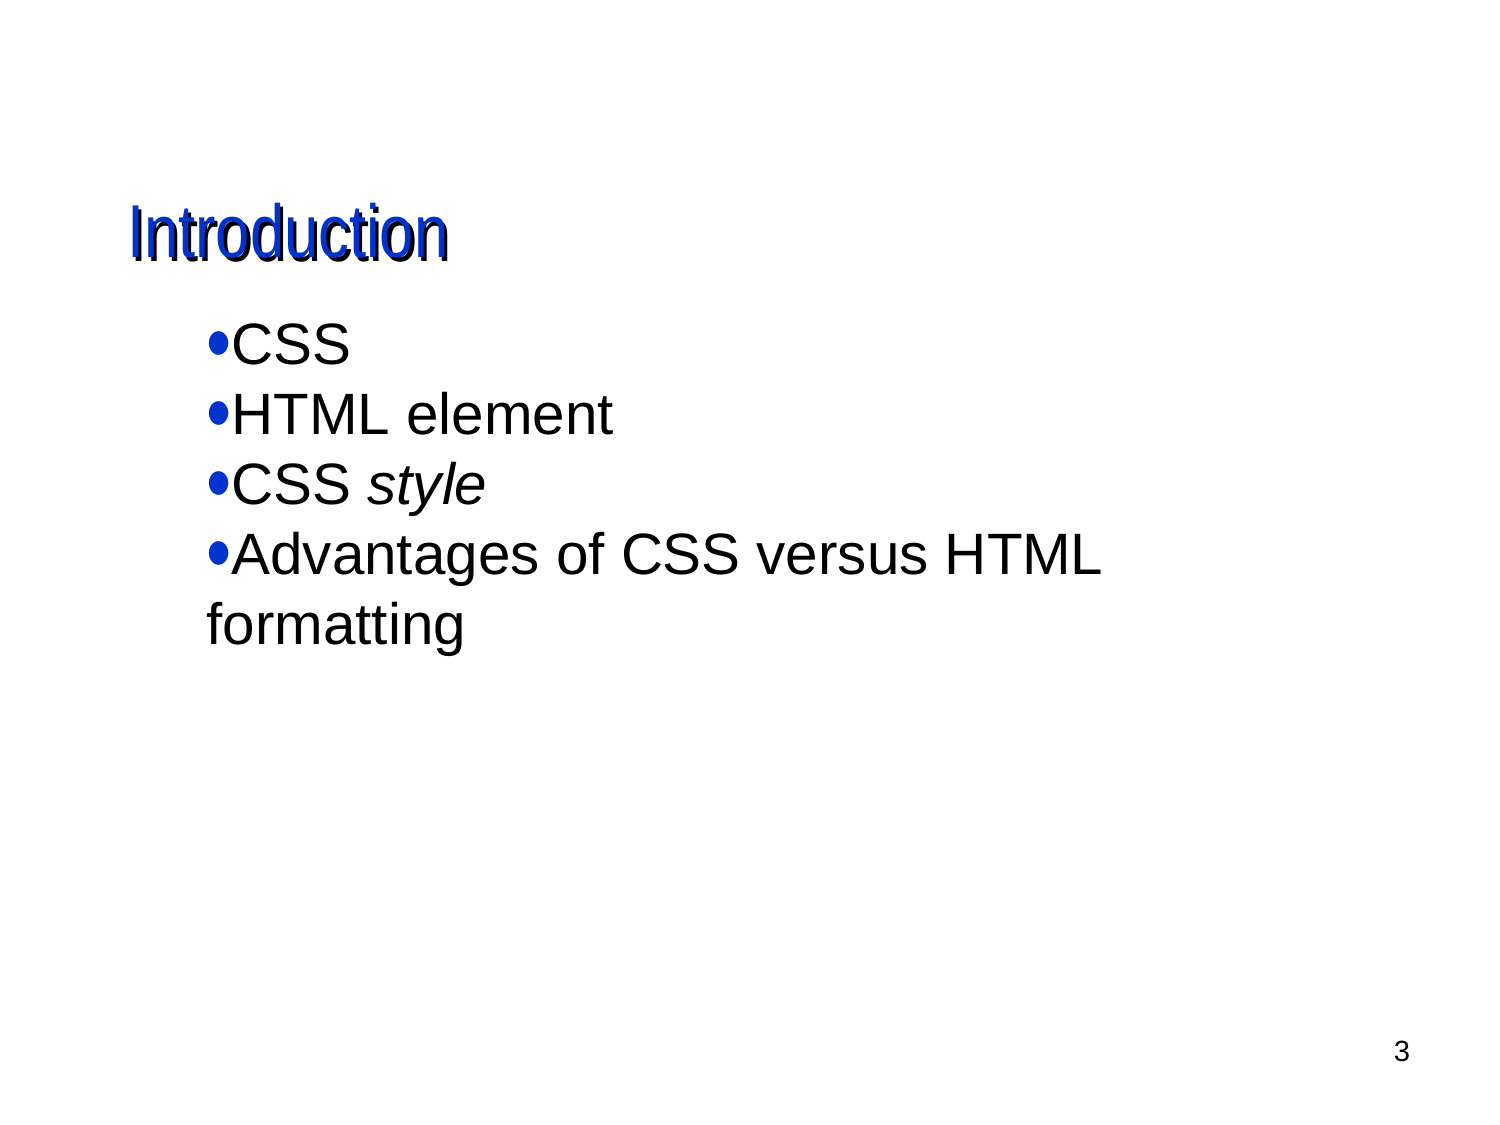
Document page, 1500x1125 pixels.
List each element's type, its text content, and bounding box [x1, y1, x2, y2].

text_box Introduction [112, 174, 1476, 281]
text_box CSS HTML element CSS style Advantages of CSS versus HTML formatting [191, 298, 1382, 664]
